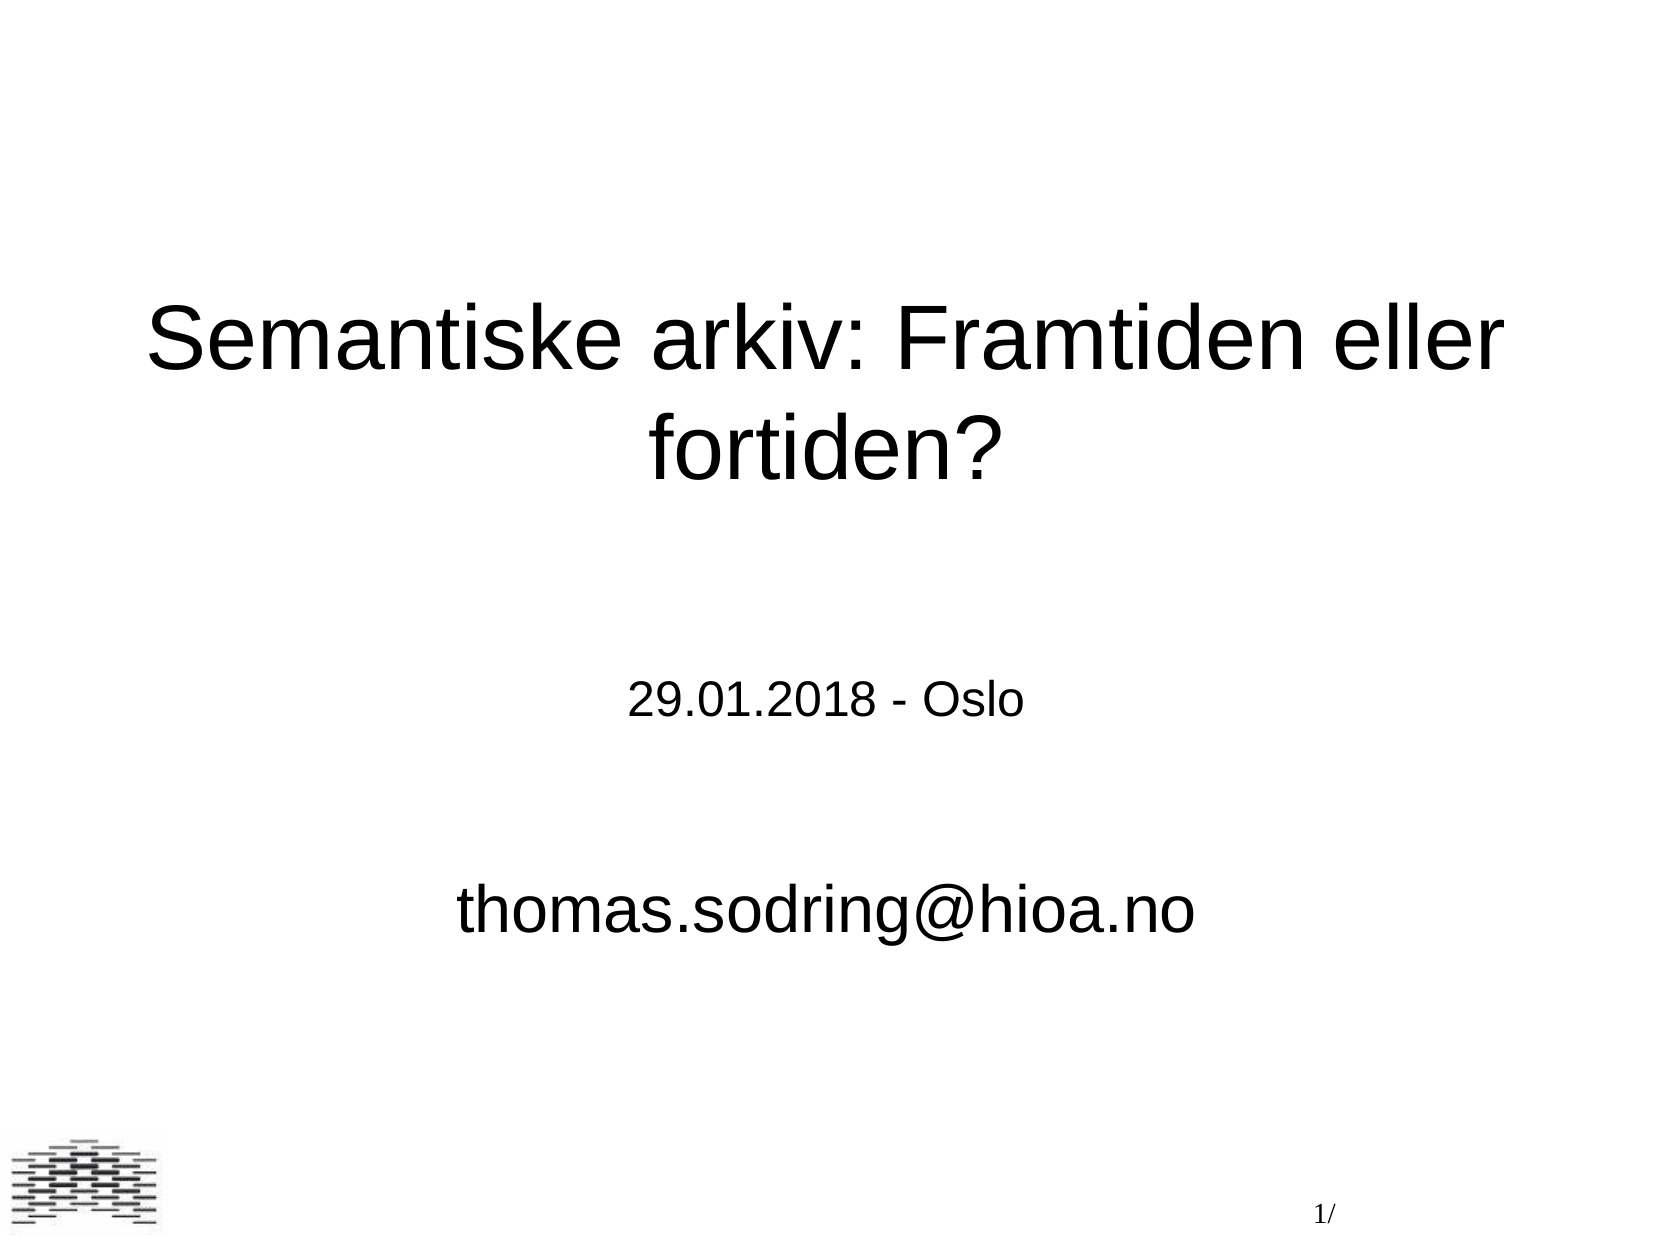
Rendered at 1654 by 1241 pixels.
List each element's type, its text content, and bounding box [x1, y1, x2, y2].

subtitle Semantiske arkiv: Framtiden eller fortiden? 29.01.2018 - Oslo thomas.sodring@hioa.no [82, 31, 1571, 1139]
